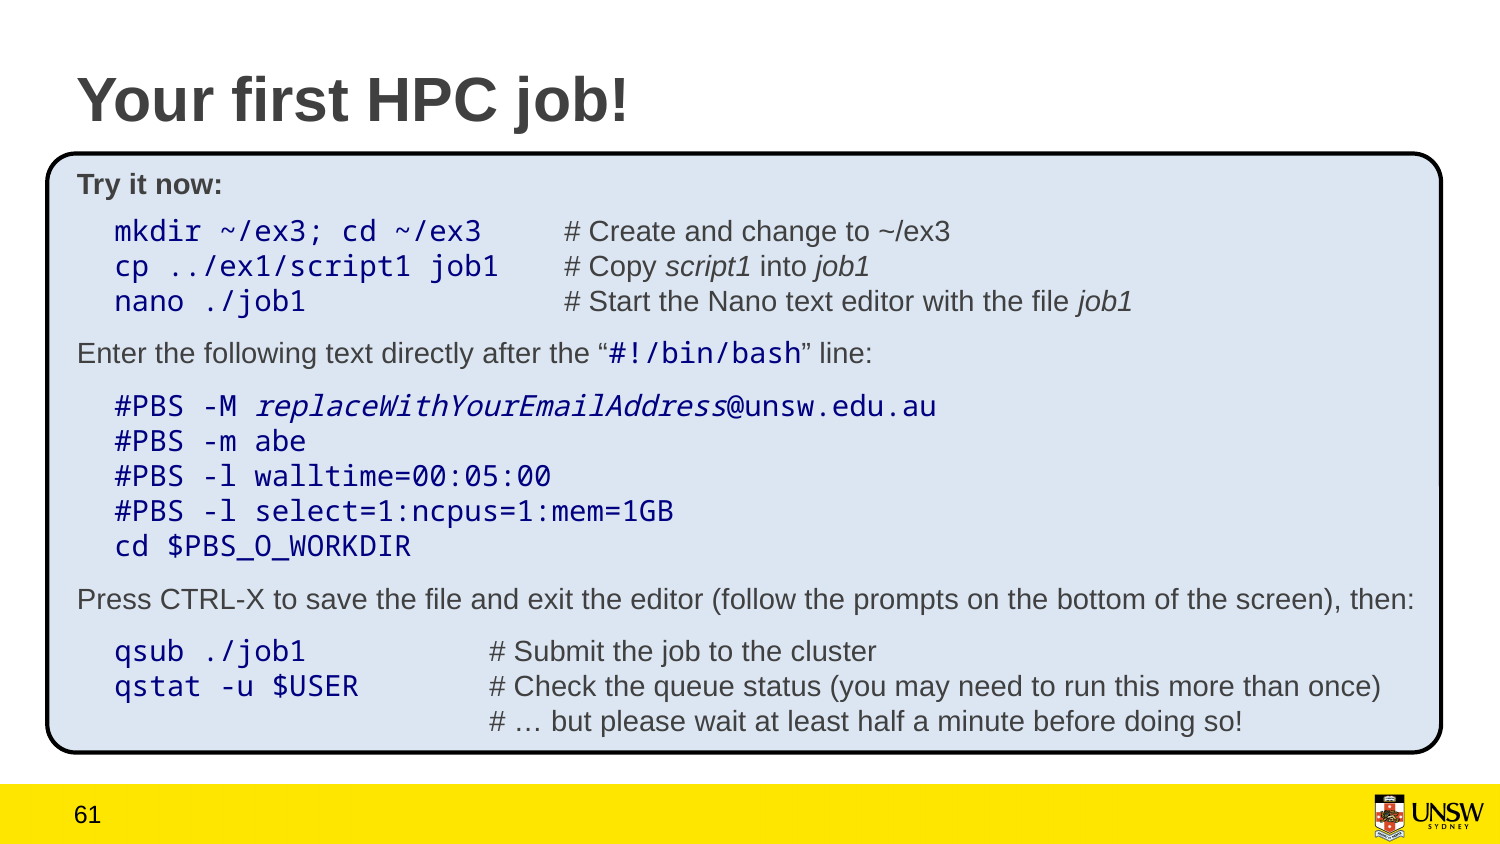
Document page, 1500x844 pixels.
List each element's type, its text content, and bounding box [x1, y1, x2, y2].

list Try it now: mkdir ~/ex3; cd ~/ex3 # Create and change to ~/ex3 cp ../ex1/script1 job1 # Copy script1 into job1 nano ./job1 # Start the Nano text editor with the file job1 Enter the following text directly after the “#!/bin/bash” line: #PBS -M replaceWithYourEmailAddress@unsw.edu.au #PBS -m abe #PBS -l walltime=00:05:00 #PBS -l select=1:ncpus=1:mem=1GB cd $PBS_O_WORKDIR Press CTRL-X to save the file and exit the editor (follow the prompts on the bottom of the screen), then: qsub ./job1 # Submit the job to the cluster qstat -u $USER # Check the queue status (you may need to run this more than once) # … but please wait at least half a minute before doing so! [76, 165, 1424, 756]
text_box <number> [59, 791, 219, 839]
picture [0, 784, 1500, 844]
text_box [47, 153, 1442, 753]
title Your first HPC job! [76, 59, 1427, 136]
